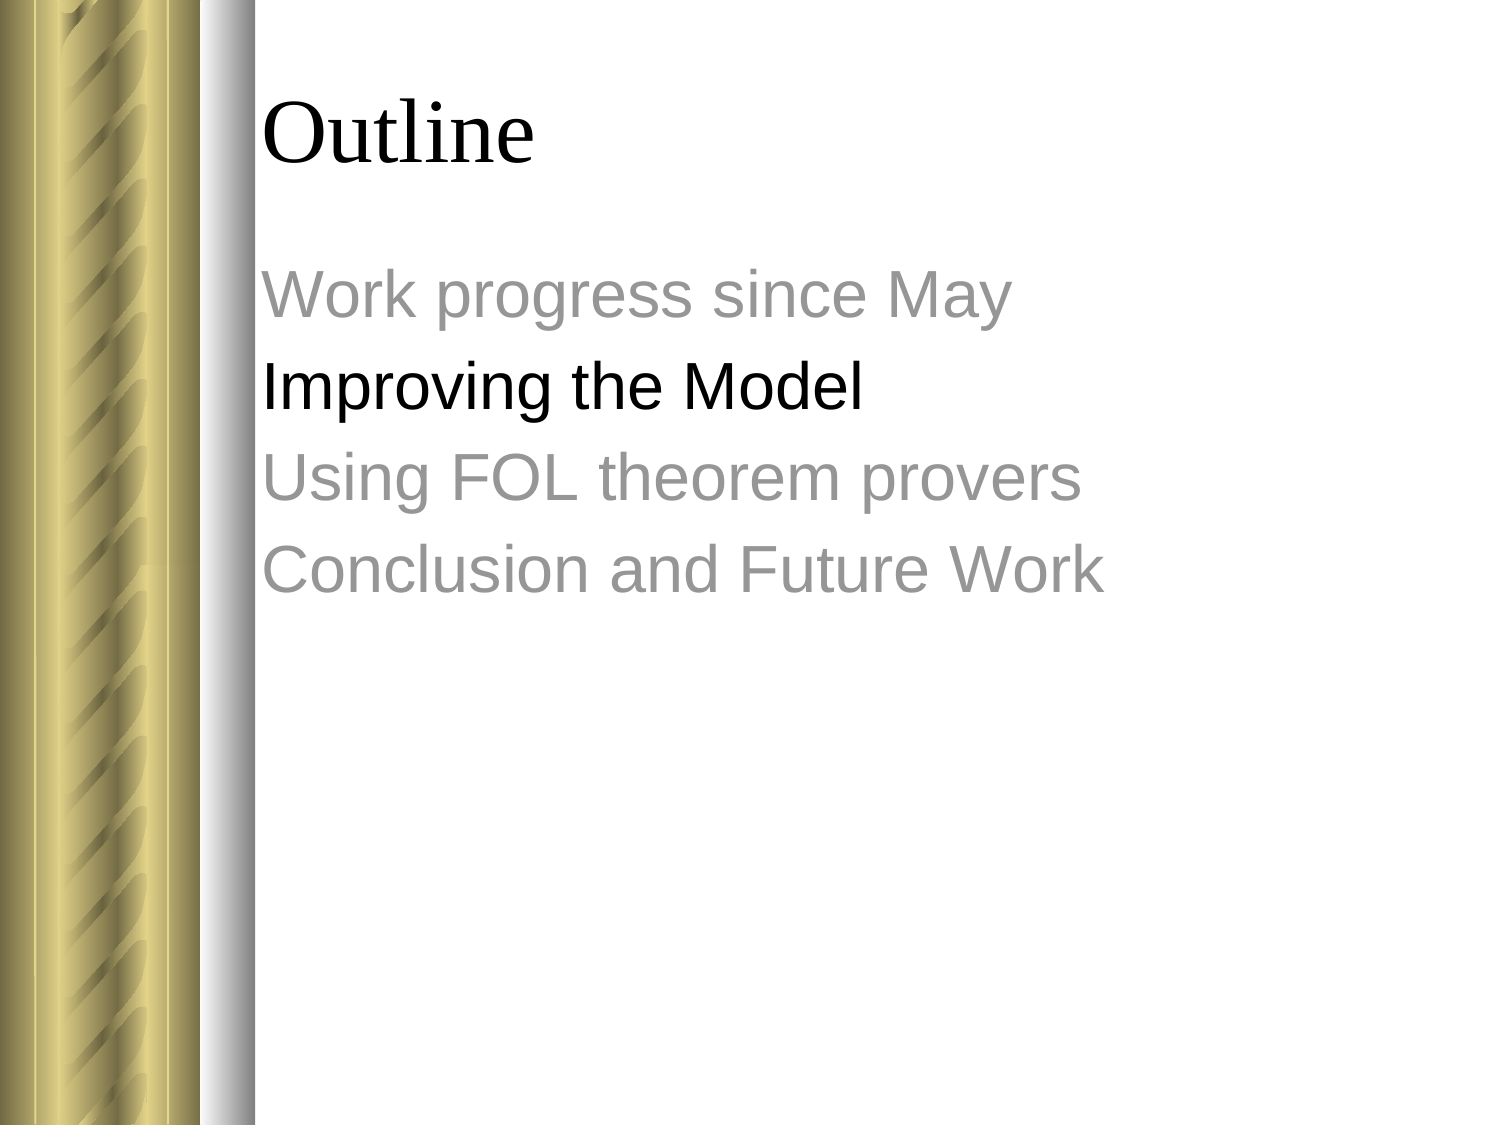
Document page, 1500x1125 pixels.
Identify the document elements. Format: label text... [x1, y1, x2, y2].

list Work progress since May Improving the Model Using FOL theorem provers Conclusion and Future Work [246, 249, 1476, 713]
title Outline [246, 37, 1476, 225]
